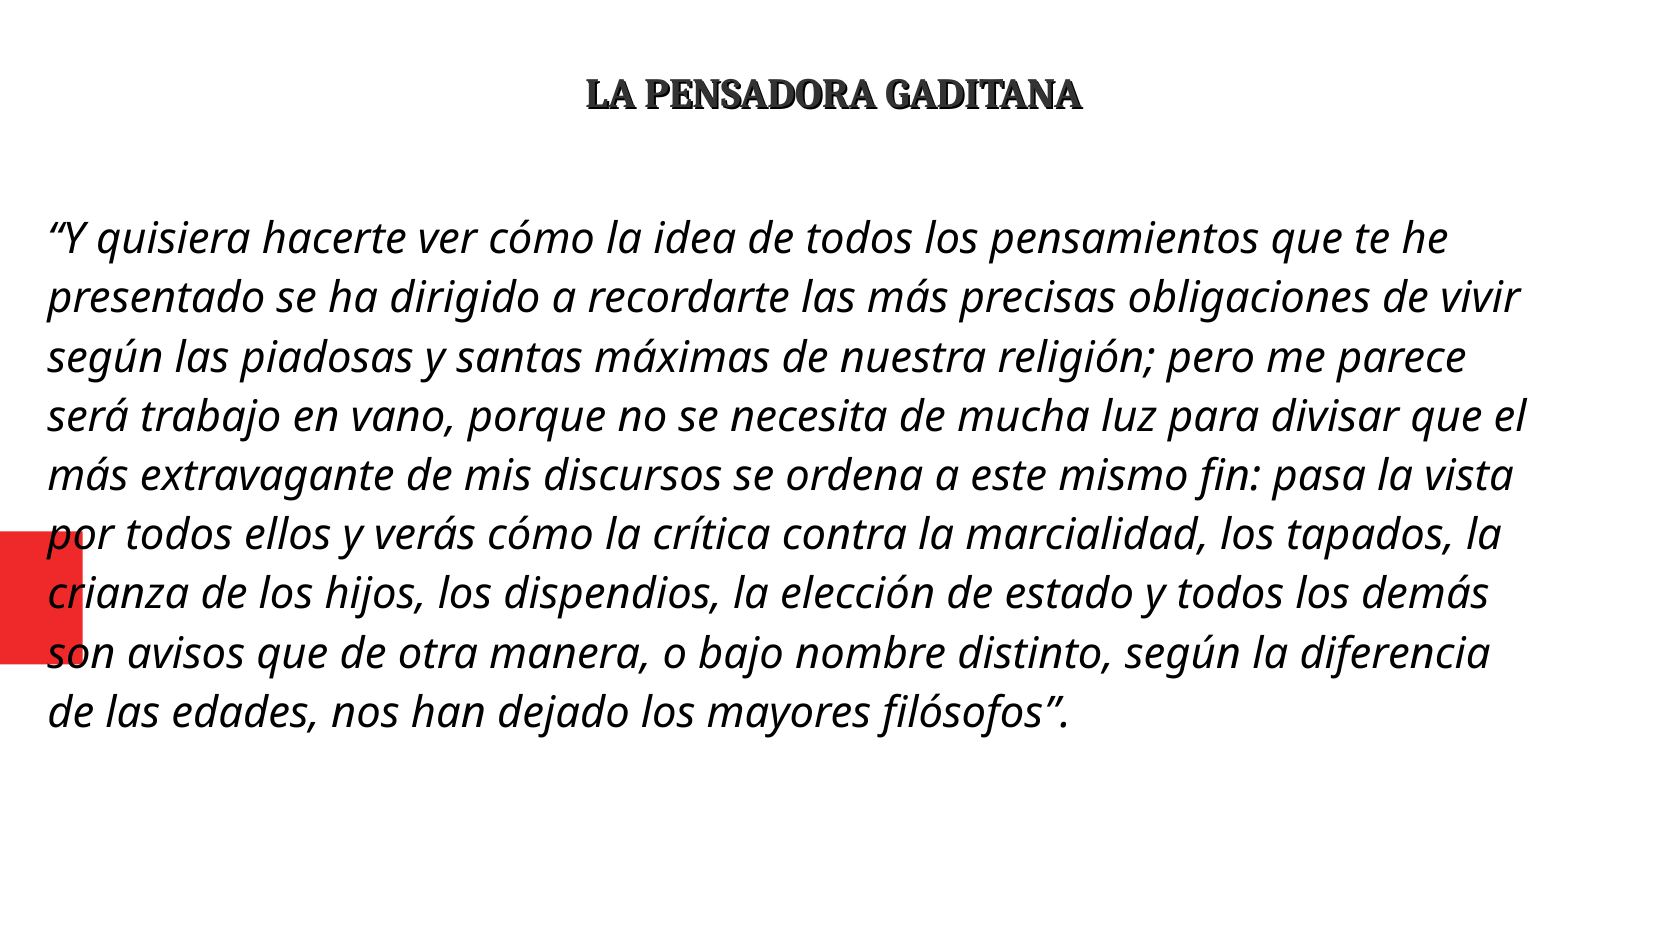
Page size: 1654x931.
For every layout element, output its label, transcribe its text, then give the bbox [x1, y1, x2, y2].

list “Y quisiera hacerte ver cómo la idea de todos los pensamientos que te he presentado se ha dirigido a recordarte las más precisas obligaciones de vivir según las piadosas y santas máximas de nuestra religión; pero me parece será trabajo en vano, porque no se necesita de mucha luz para divisar que el más extravagante de mis discursos se ordena a este mismo fin: pasa la vista por todos ellos y verás cómo la crítica contra la marcialidad, los tapados, la crianza de los hijos, los dispendios, la elección de estado y todos los demás son avisos que de otra manera, o bajo nombre distinto, según la diferencia de las edades, nos han dejado los mayores filósofos”. [47, 207, 1536, 747]
title LA PENSADORA GADITANA [11, 23, 1500, 165]
